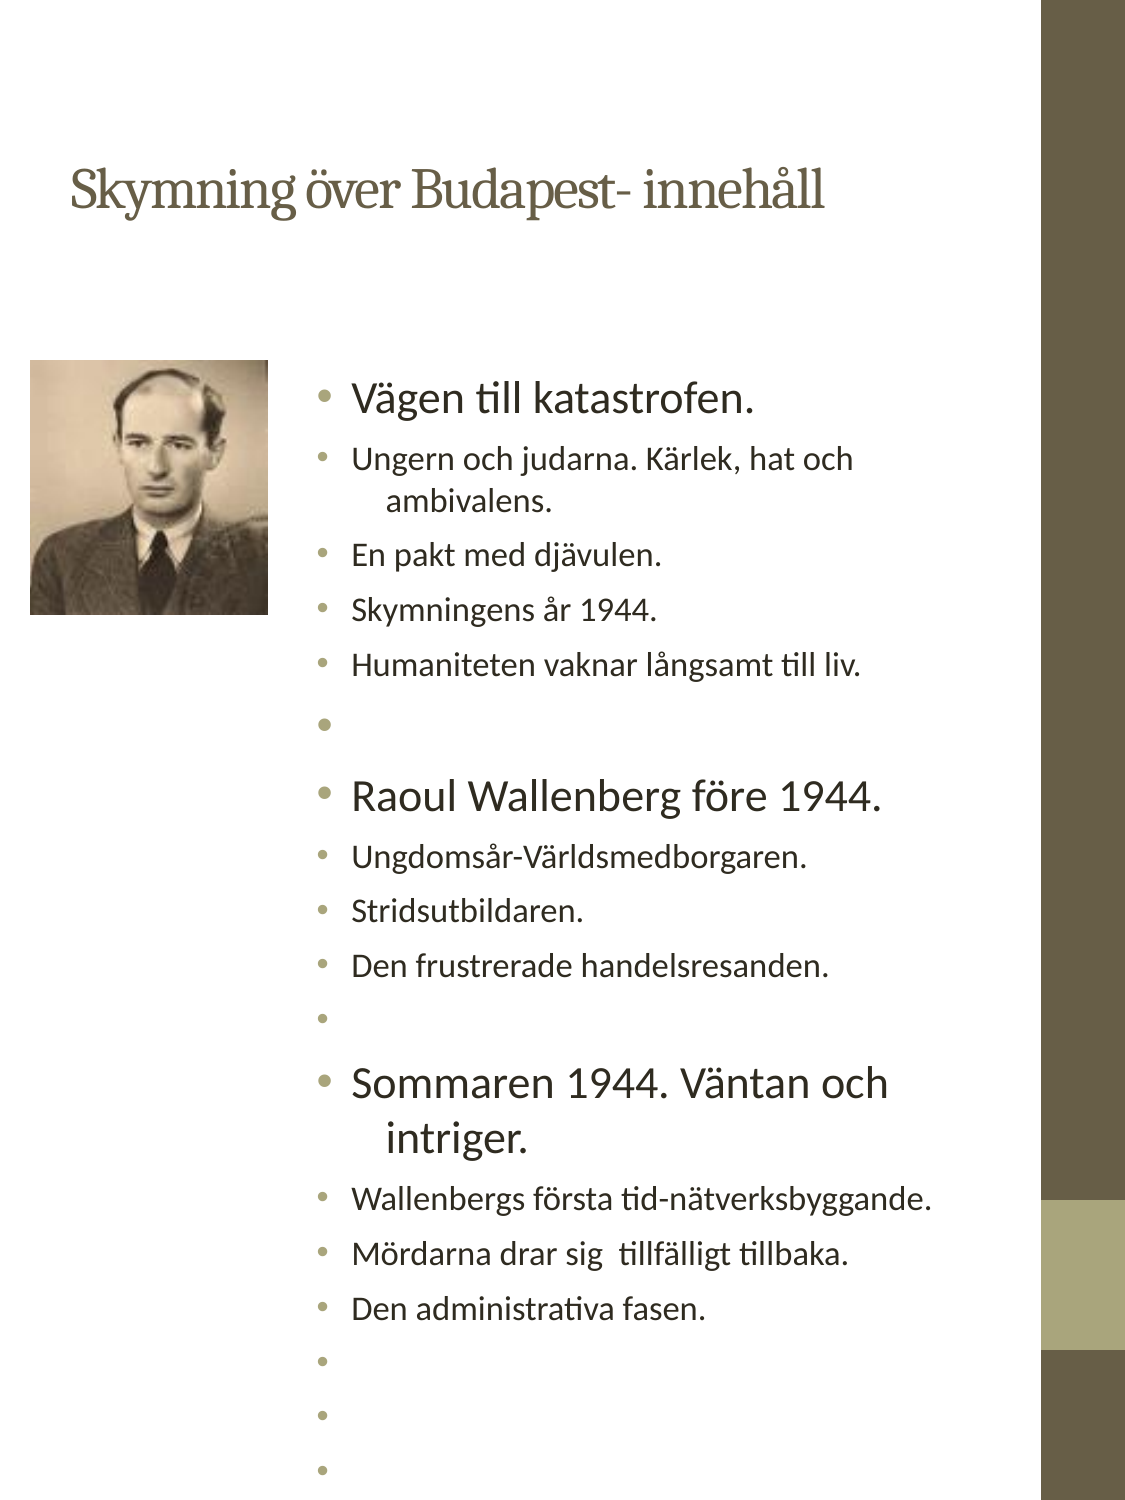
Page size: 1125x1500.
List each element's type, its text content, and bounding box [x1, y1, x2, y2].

picture [30, 360, 267, 615]
list Vägen till katastrofen. Ungern och judarna. Kärlek, hat och ambivalens. En pakt med djävulen. Skymningens år 1944. Humaniteten vaknar långsamt till liv. Raoul Wallenberg före 1944. Ungdomsår-Världsmedborgaren. Stridsutbildaren. Den frustrerade handelsresanden. Sommaren 1944. Väntan och intriger. Wallenbergs första tid-nätverksbyggande. Mördarna drar sig tillfälligt tillbaka. Den administrativa fasen. [267, 360, 994, 1340]
title Skymning över Budapest- innehåll [56, 60, 994, 311]
